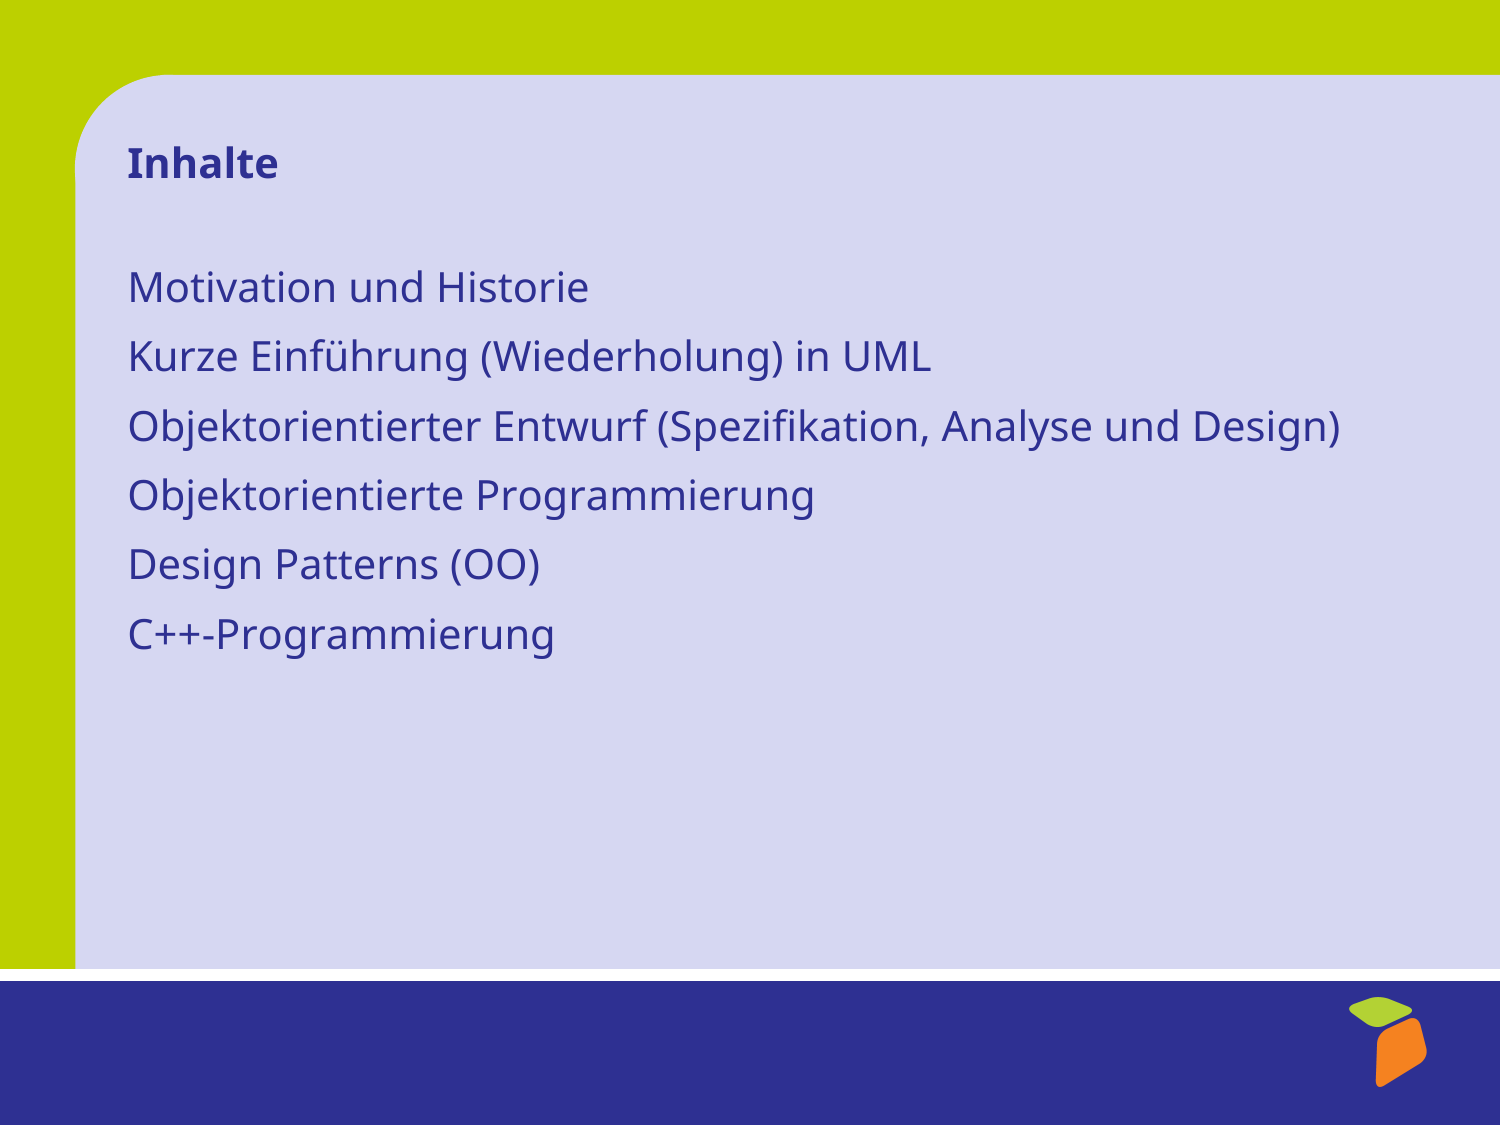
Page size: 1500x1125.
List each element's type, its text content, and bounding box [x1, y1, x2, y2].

list Motivation und Historie Kurze Einführung (Wiederholung) in UML Objektorientierter Entwurf (Spezifikation, Analyse und Design) Objektorientierte Programmierung Design Patterns (OO) C++-Programmierung [112, 249, 1388, 1038]
title Inhalte [112, 112, 1388, 213]
picture [0, 981, 1500, 1125]
